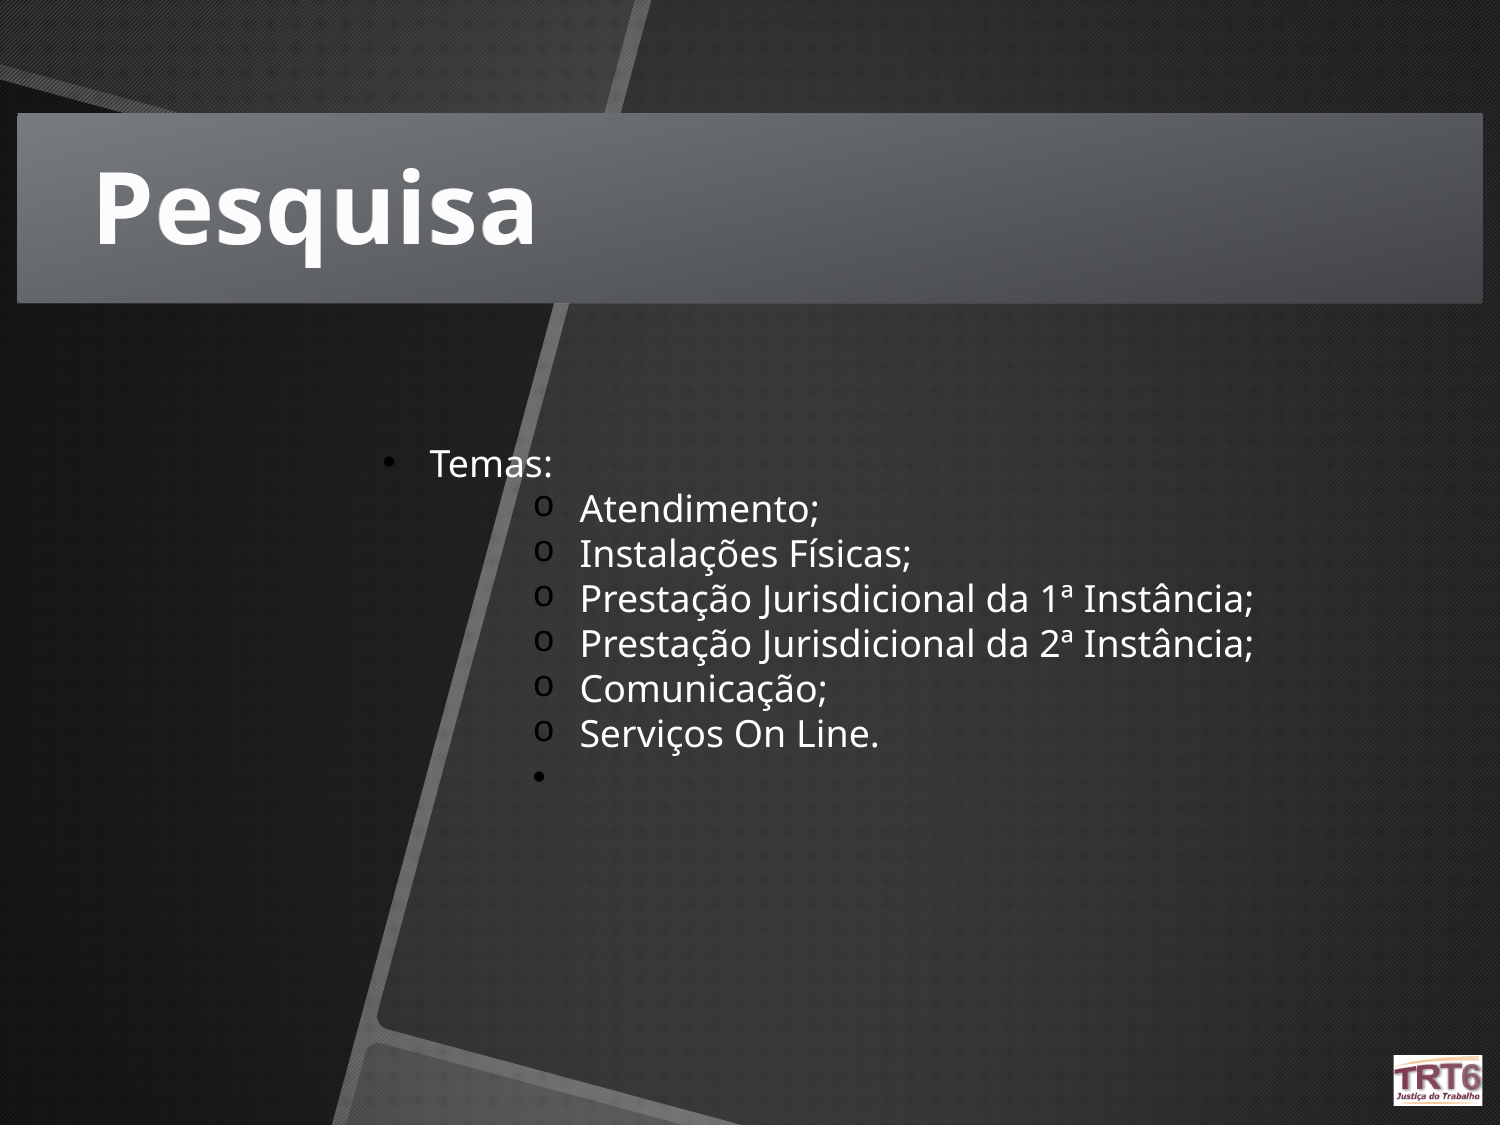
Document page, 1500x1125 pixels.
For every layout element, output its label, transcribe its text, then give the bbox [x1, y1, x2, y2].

text_box Temas: Atendimento; Instalações Físicas; Prestação Jurisdicional da 1ª Instância; Prestação Jurisdicional da 2ª Instância; Comunicação; Serviços On Line. [123, 432, 1500, 963]
picture [1393, 1055, 1483, 1106]
text_box [18, 114, 1482, 303]
text_box Pesquisa [77, 137, 1270, 272]
